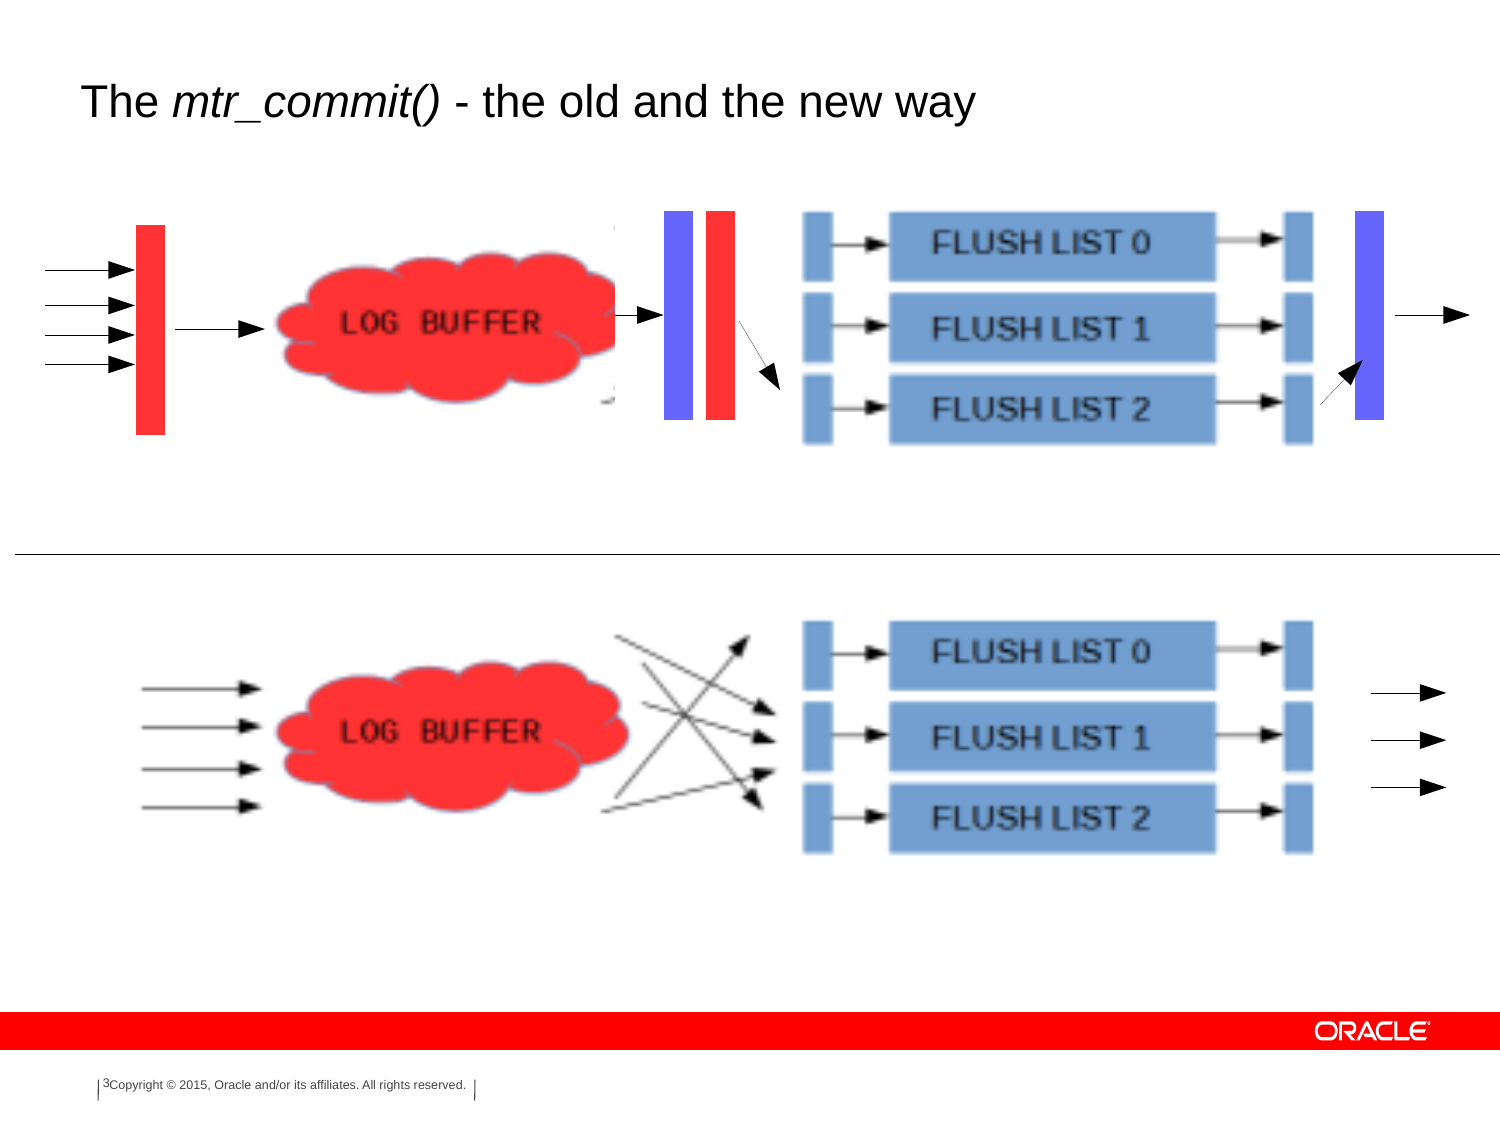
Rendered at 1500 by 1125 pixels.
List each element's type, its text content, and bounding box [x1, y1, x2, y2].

text_box [615, 210, 781, 421]
text_box The mtr_commit() - the old and the new way [65, 68, 992, 135]
picture [105, 175, 1363, 475]
text_box [1354, 210, 1385, 421]
picture [105, 584, 1363, 884]
picture [0, 1012, 1500, 1050]
text_box [105, 224, 271, 436]
